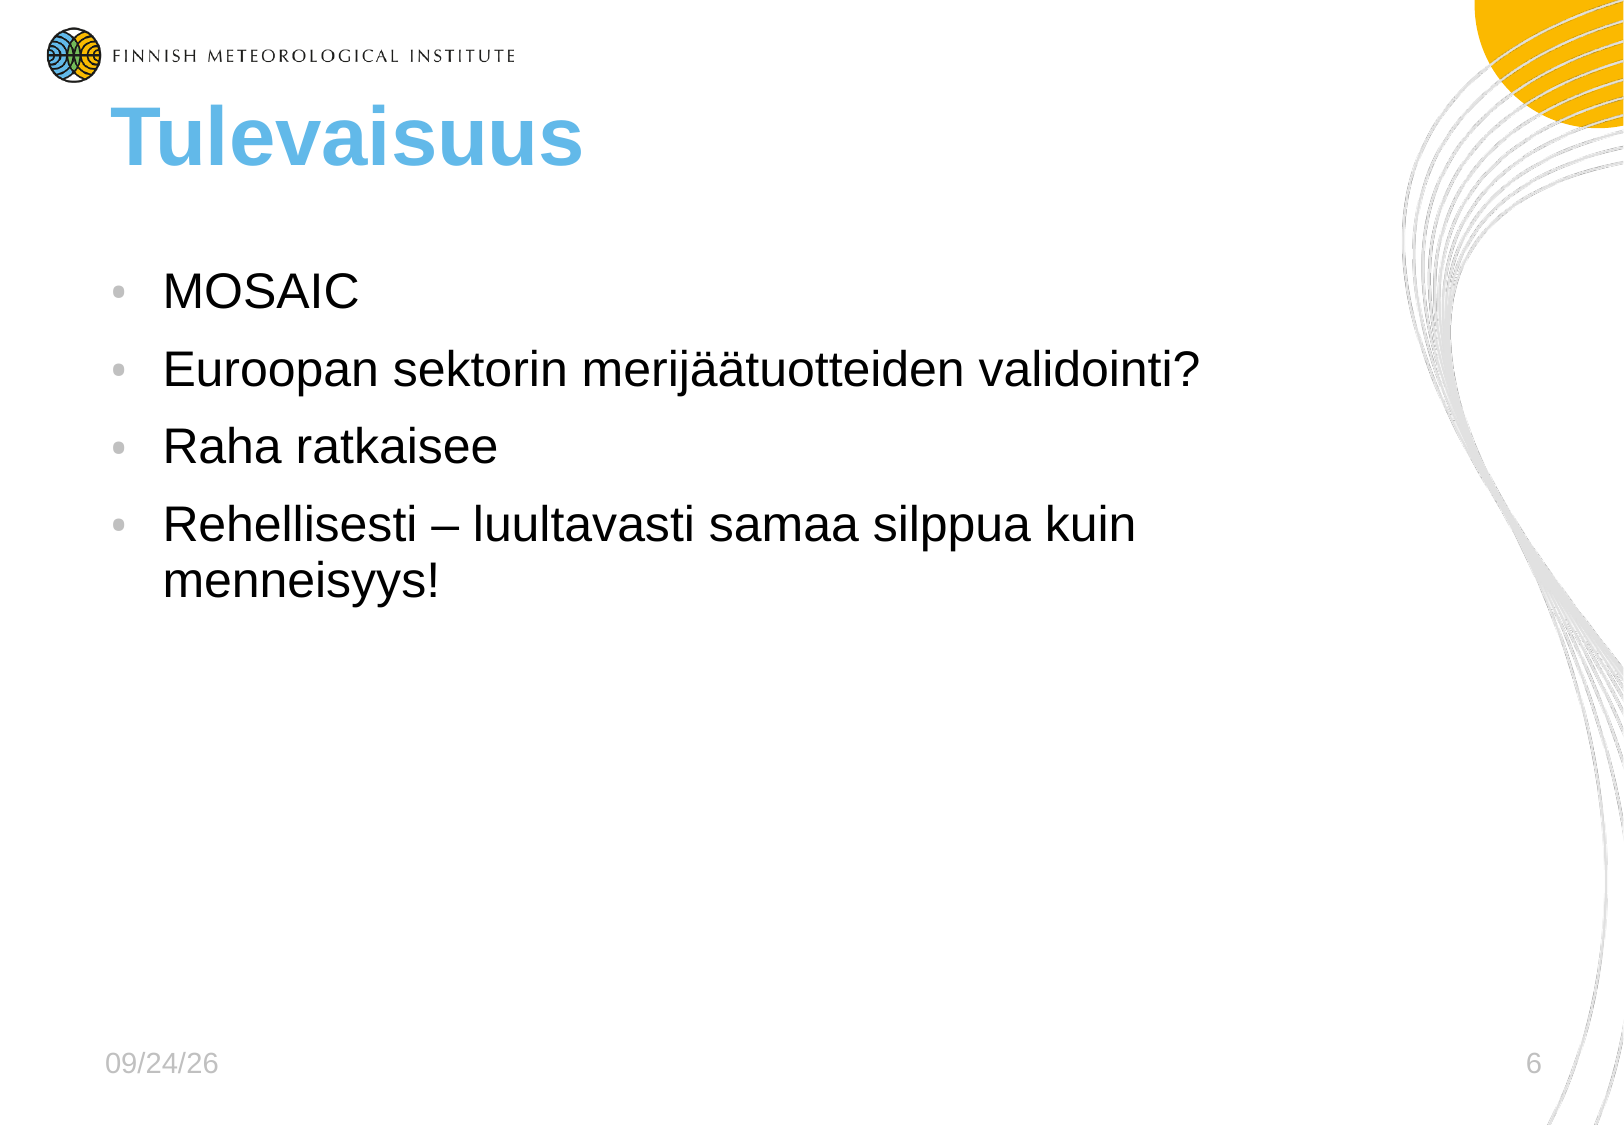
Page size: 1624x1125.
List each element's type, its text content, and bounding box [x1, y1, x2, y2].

picture [46, 27, 514, 83]
picture [1376, 0, 1624, 1125]
list MOSAIC Euroopan sektorin merijäätuotteiden validointi? Raha ratkaisee Rehellisesti – luultavasti samaa silppua kuin menneisyys! [91, 263, 1533, 916]
title Tulevaisuus [110, 90, 1425, 263]
